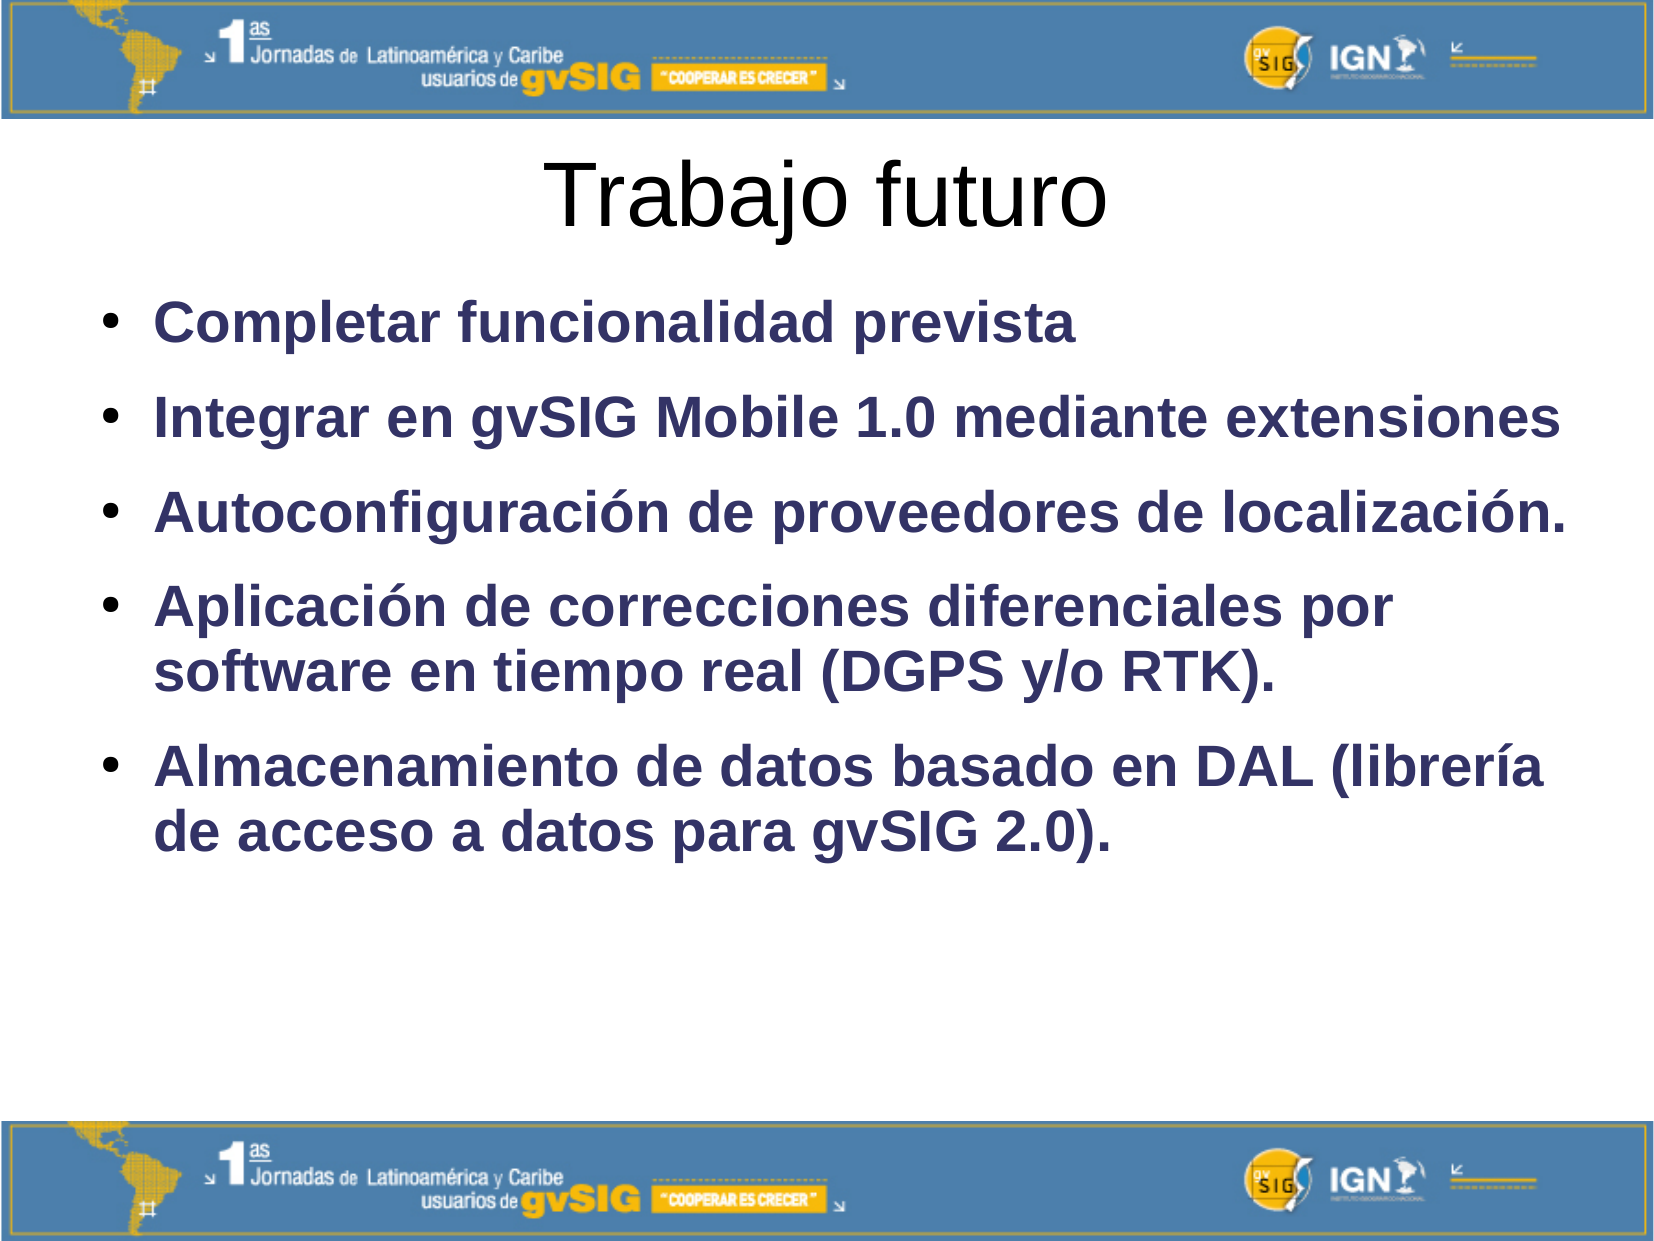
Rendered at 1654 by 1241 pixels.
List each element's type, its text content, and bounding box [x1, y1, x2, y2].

picture [0, 0, 1654, 119]
list Completar funcionalidad prevista Integrar en gvSIG Mobile 1.0 mediante extensiones Autoconfiguración de proveedores de localización. Aplicación de correcciones diferenciales por software en tiempo real (DGPS y/o RTK). Almacenamiento de datos basado en DAL (librería de acceso a datos para gvSIG 2.0). [82, 290, 1571, 1109]
title Trabajo futuro [82, 90, 1571, 290]
picture [0, 1121, 1654, 1241]
